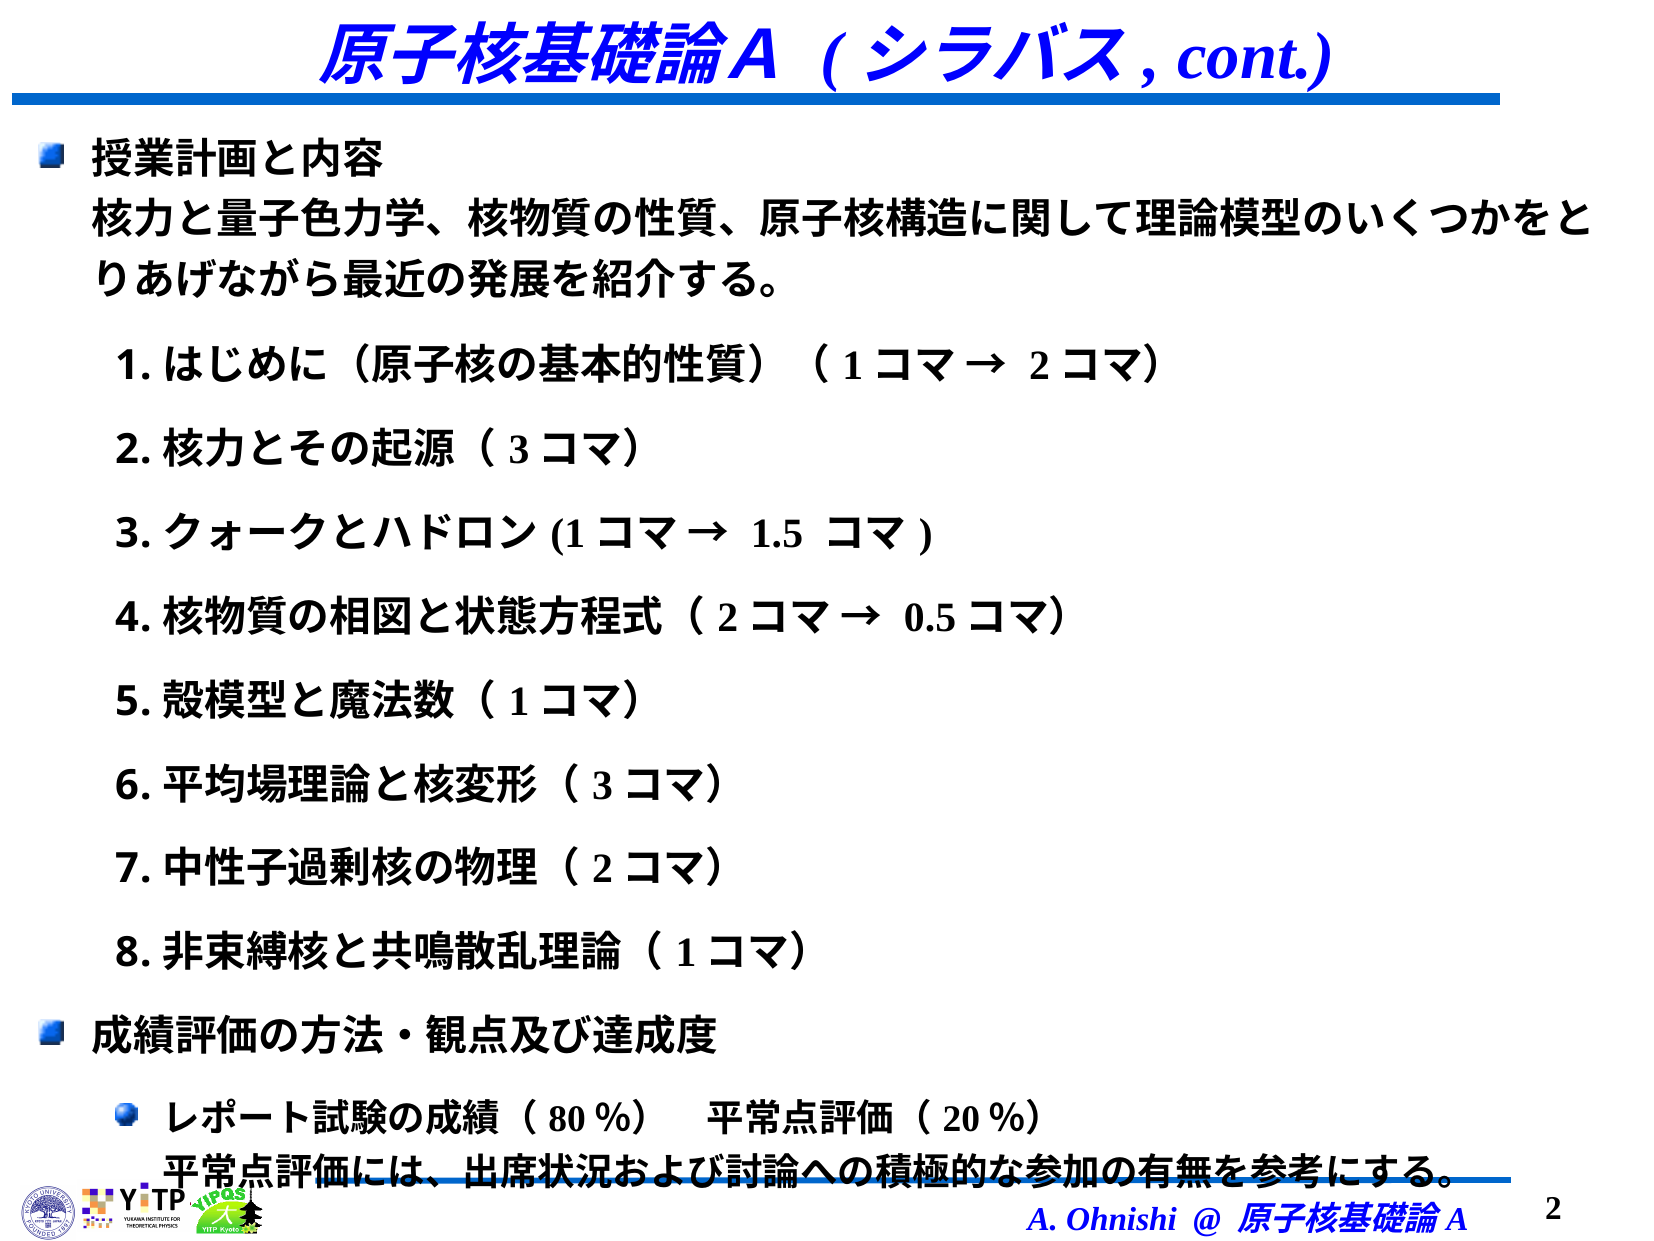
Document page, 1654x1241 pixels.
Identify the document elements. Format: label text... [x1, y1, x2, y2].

picture [20, 1185, 76, 1241]
list 授業計画と内容 核力と量子色力学、核物質の性質、原子核構造に関して理論模型のいくつかをとりあげながら最近の発展を紹介する。 はじめに（原子核の基本的性質）（1コマ → 2コマ） 核力とその起源（3コマ） クォークとハドロン(1コマ → 1.5 コマ) 核物質の相図と状態方程式（2コマ → 0.5コマ） 殻模型と魔法数（1コマ） 平均場理論と核変形（3コマ） 中性子過剰核の物理（2コマ） 非束縛核と共鳴散乱理論（1コマ） 成績評価の方法・観点及び達成度 レポート試験の成績（80％） 平常点評価（20％） 平常点評価には、出席状況および討論への積極的な参加の有無を参考にする。 [20, 124, 1621, 1137]
picture [77, 1179, 263, 1234]
title 原子核基礎論Ａ (シラバス, cont.) [0, 0, 1654, 99]
